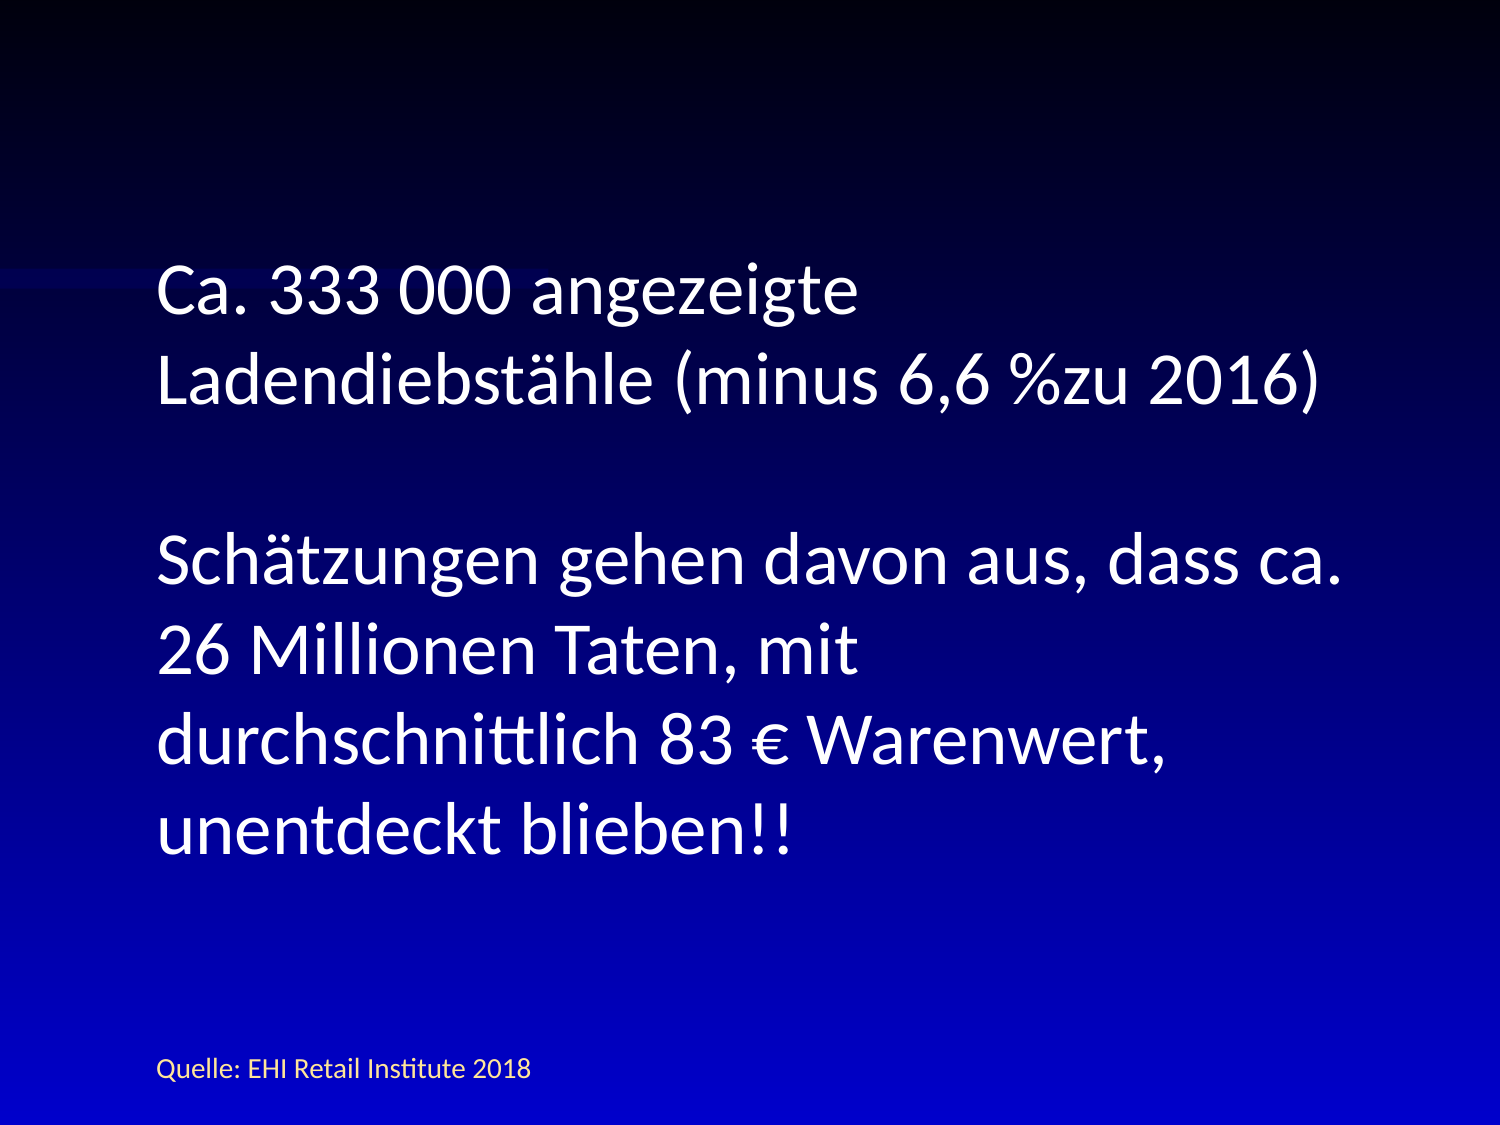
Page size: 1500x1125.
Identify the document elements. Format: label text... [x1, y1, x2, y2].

text_box Ca. 333 000 angezeigte Ladendiebstähle (minus 6,6 %zu 2016) Schätzungen gehen davon aus, dass ca. 26 Millionen Taten, mit durchschnittlich 83 € Warenwert, unentdeckt blieben!! Quelle: EHI Retail Institute 2018 [141, 187, 1376, 1101]
